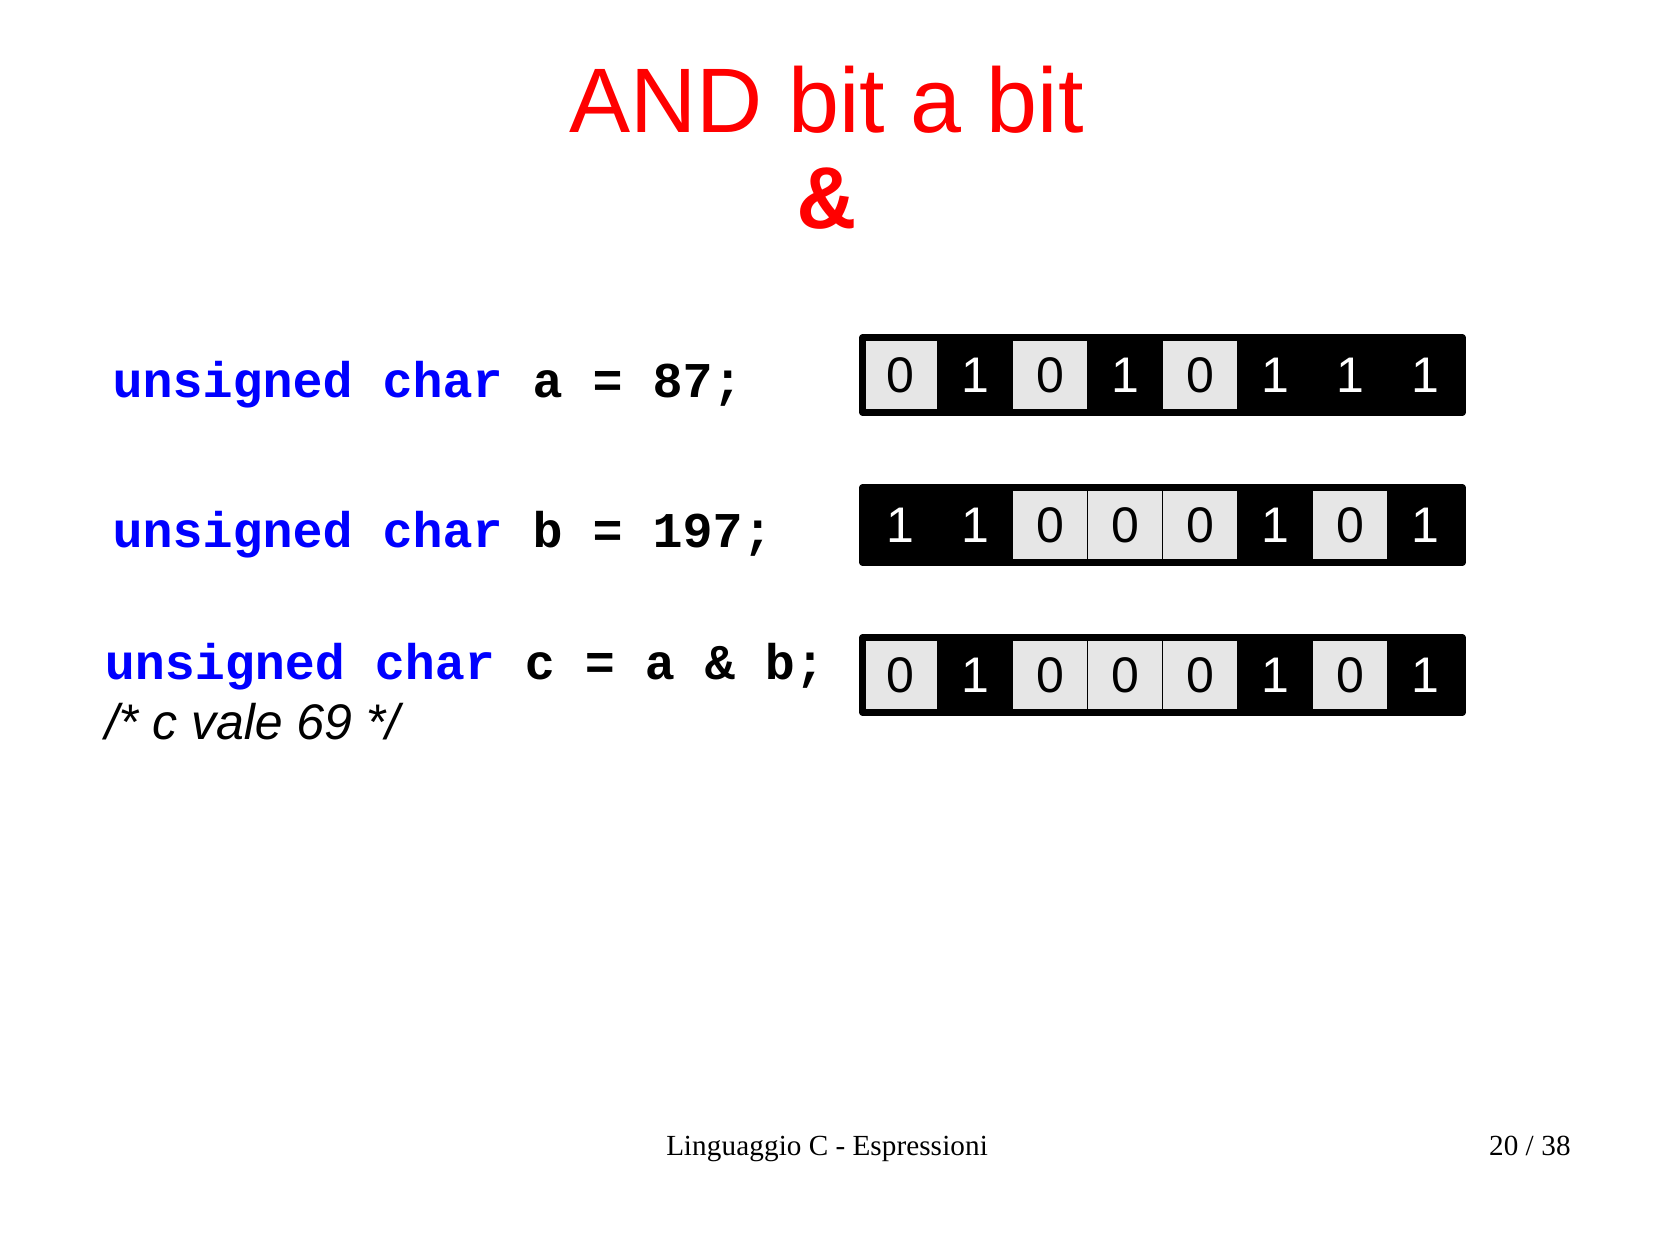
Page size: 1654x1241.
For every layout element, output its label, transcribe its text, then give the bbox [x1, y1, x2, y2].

text_box 1 [1387, 641, 1459, 709]
text_box 1 [1387, 491, 1459, 559]
text_box 1 [937, 341, 1012, 409]
text_box 0 [1087, 641, 1162, 709]
text_box unsigned char b = 197; [112, 505, 773, 563]
text_box 1 [1312, 341, 1387, 409]
text_box 0 [1313, 641, 1387, 709]
text_box 0 [866, 341, 937, 409]
text_box 1 [1087, 341, 1163, 409]
text_box 0 [1313, 491, 1387, 559]
text_box 1 [1237, 491, 1313, 559]
text_box 1 [937, 641, 1013, 709]
text_box 1 [866, 491, 938, 559]
text_box 0 [1162, 641, 1237, 709]
text_box 1 [1237, 641, 1313, 709]
text_box unsigned char c = a & b; /* c vale 69 */ [104, 637, 826, 756]
text_box 0 [1012, 341, 1087, 409]
text_box unsigned char a = 87; [112, 355, 743, 413]
text_box 0 [1013, 491, 1087, 559]
text_box 1 [1237, 341, 1312, 409]
text_box 0 [1087, 491, 1162, 559]
text_box 0 [1163, 341, 1237, 409]
title AND bit a bit & [82, 49, 1571, 257]
text_box 1 [938, 491, 1013, 559]
text_box 1 [1387, 341, 1459, 409]
text_box 0 [1162, 491, 1237, 559]
text_box 0 [1013, 641, 1087, 709]
text_box 0 [866, 641, 937, 709]
